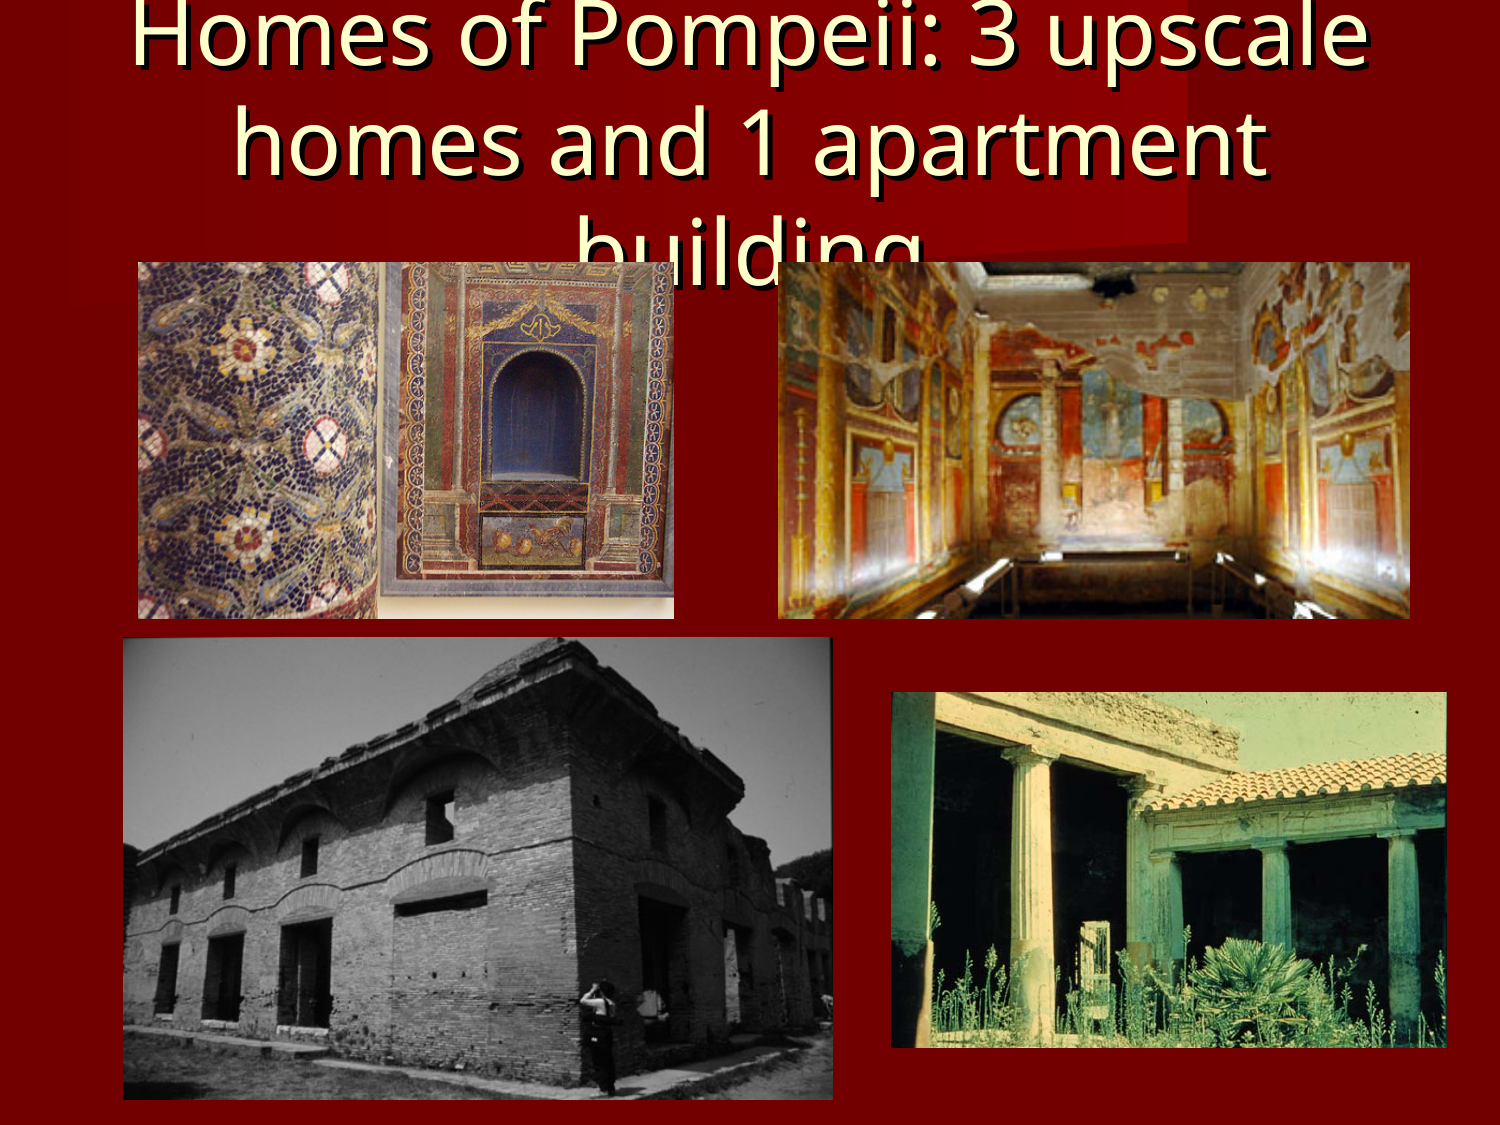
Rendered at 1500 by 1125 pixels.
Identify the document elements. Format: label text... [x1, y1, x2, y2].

picture [778, 262, 1410, 619]
picture [138, 262, 674, 619]
picture [123, 637, 833, 1100]
picture [891, 692, 1447, 1048]
title Homes of Pompeii: 3 upscale homes and 1 apartment building [75, 21, 1426, 257]
